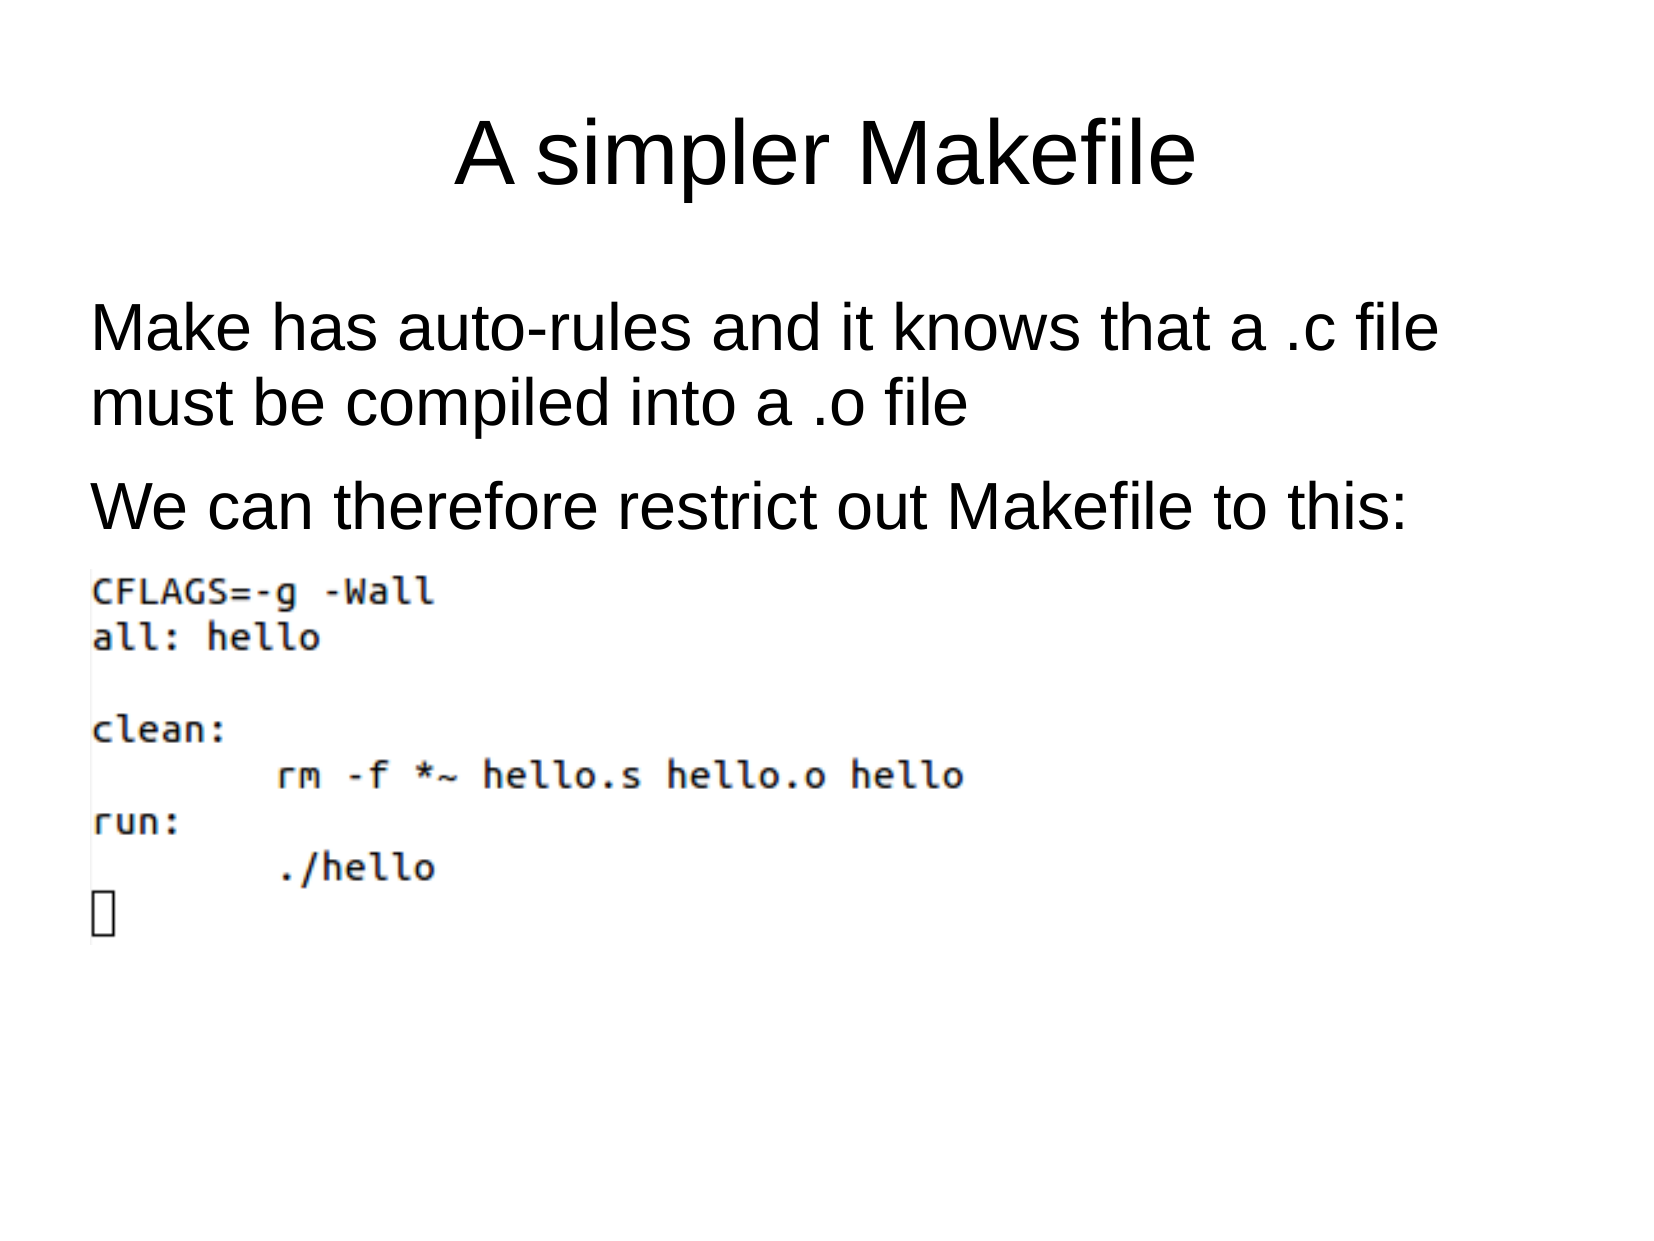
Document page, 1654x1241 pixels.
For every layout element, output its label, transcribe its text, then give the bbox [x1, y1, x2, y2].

picture [90, 569, 1137, 946]
list Make has auto-rules and it knows that a .c file must be compiled into a .o file We can therefore restrict out Makefile to this: [90, 290, 1579, 571]
title A simpler Makefile [82, 49, 1571, 257]
